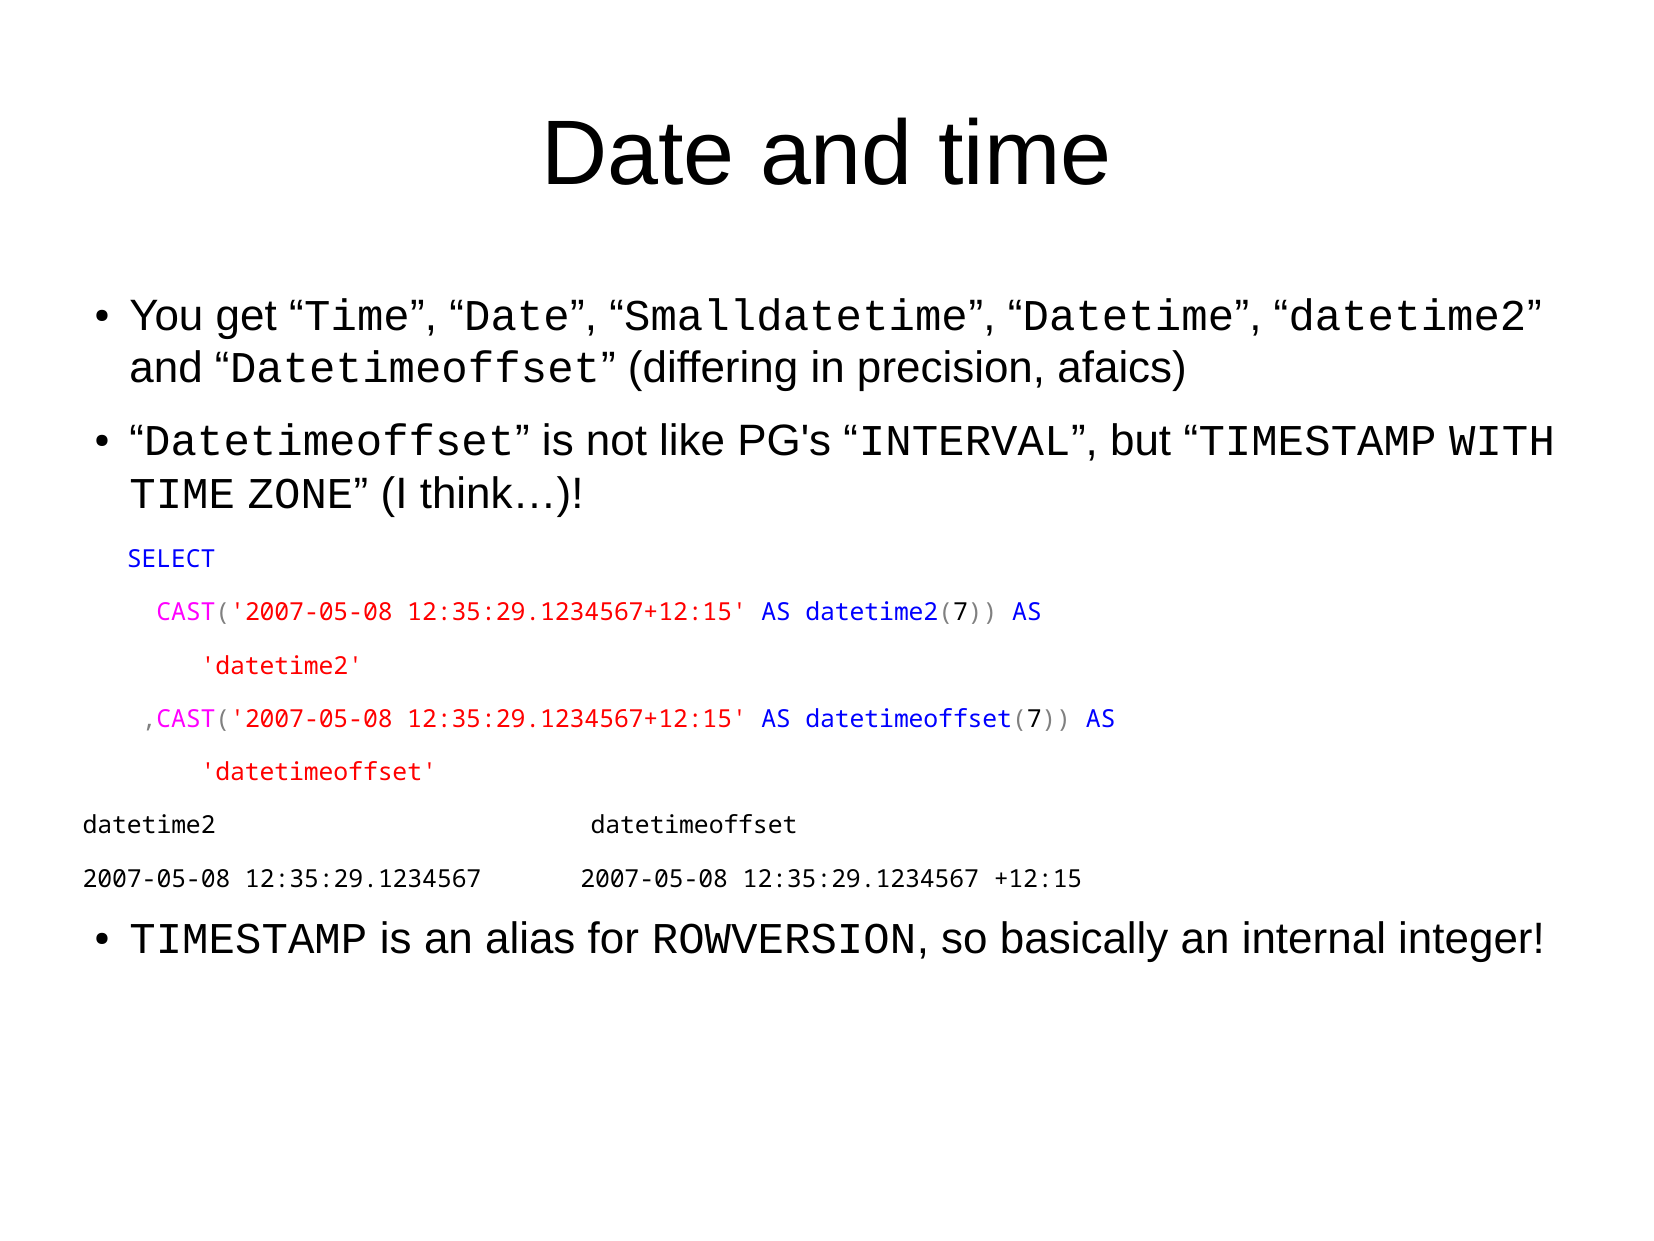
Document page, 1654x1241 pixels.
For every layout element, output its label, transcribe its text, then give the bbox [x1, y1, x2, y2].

list You get “Time”, “Date”, “Smalldatetime”, “Datetime”, “datetime2” and “Datetimeoffset” (differing in precision, afaics) “Datetimeoffset” is not like PG's “INTERVAL”, but “TIMESTAMP WITH TIME ZONE” (I think…)! SELECT CAST('2007-05-08 12:35:29.1234567+12:15' AS datetime2(7)) AS 'datetime2' ,CAST('2007-05-08 12:35:29.1234567+12:15' AS datetimeoffset(7)) AS 'datetimeoffset' datetime2 datetimeoffset 2007-05-08 12:35:29.1234567 2007-05-08 12:35:29.1234567 +12:15 TIMESTAMP is an alias for ROWVERSION, so basically an internal integer! [82, 290, 1571, 1010]
title Date and time [82, 49, 1571, 257]
